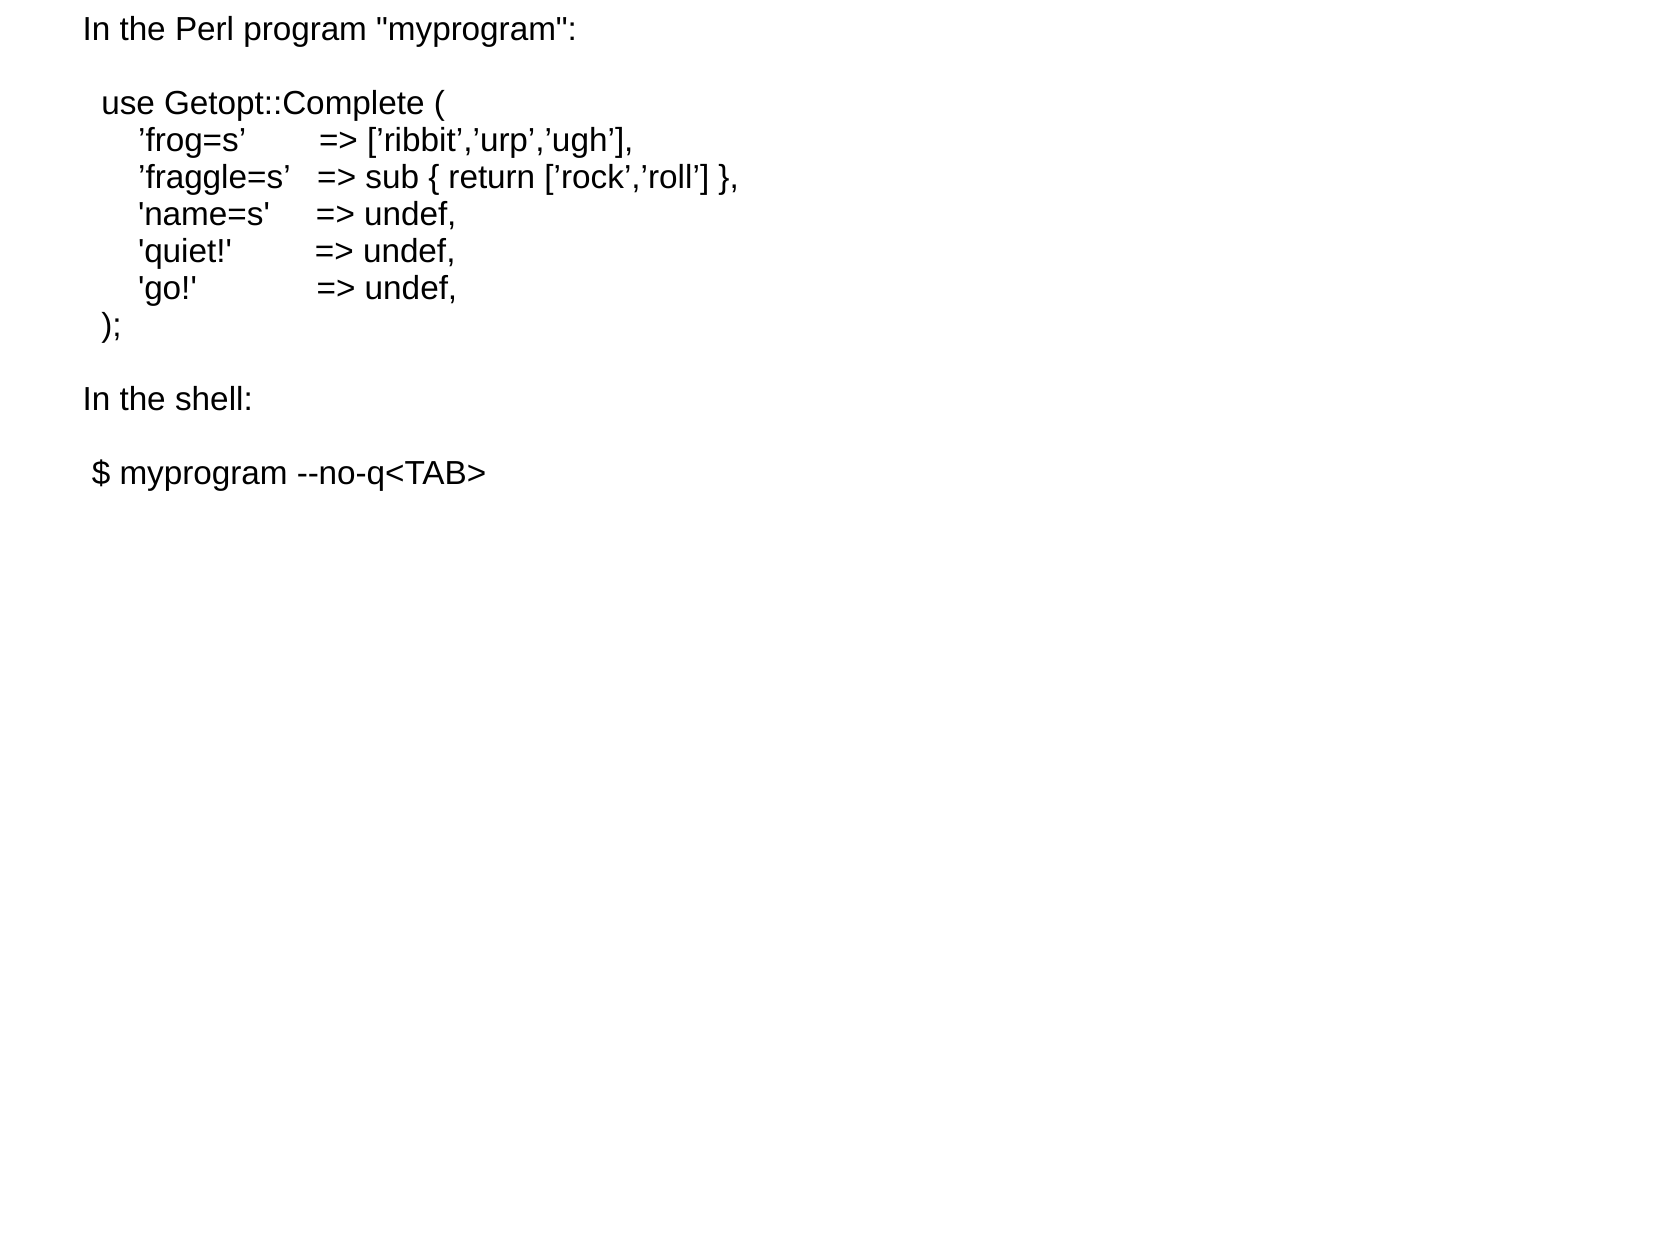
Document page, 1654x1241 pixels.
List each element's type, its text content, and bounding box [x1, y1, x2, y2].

subtitle In the Perl program "myprogram": use Getopt::Complete ( ’frog=s’ => [’ribbit’,’urp’,’ugh’], ’fraggle=s’ => sub { return [’rock’,’roll’] }, 'name=s' => undef, 'quiet!' => undef, 'go!' => undef, ); In the shell: $ myprogram --no-q<TAB> [82, 10, 1571, 1070]
